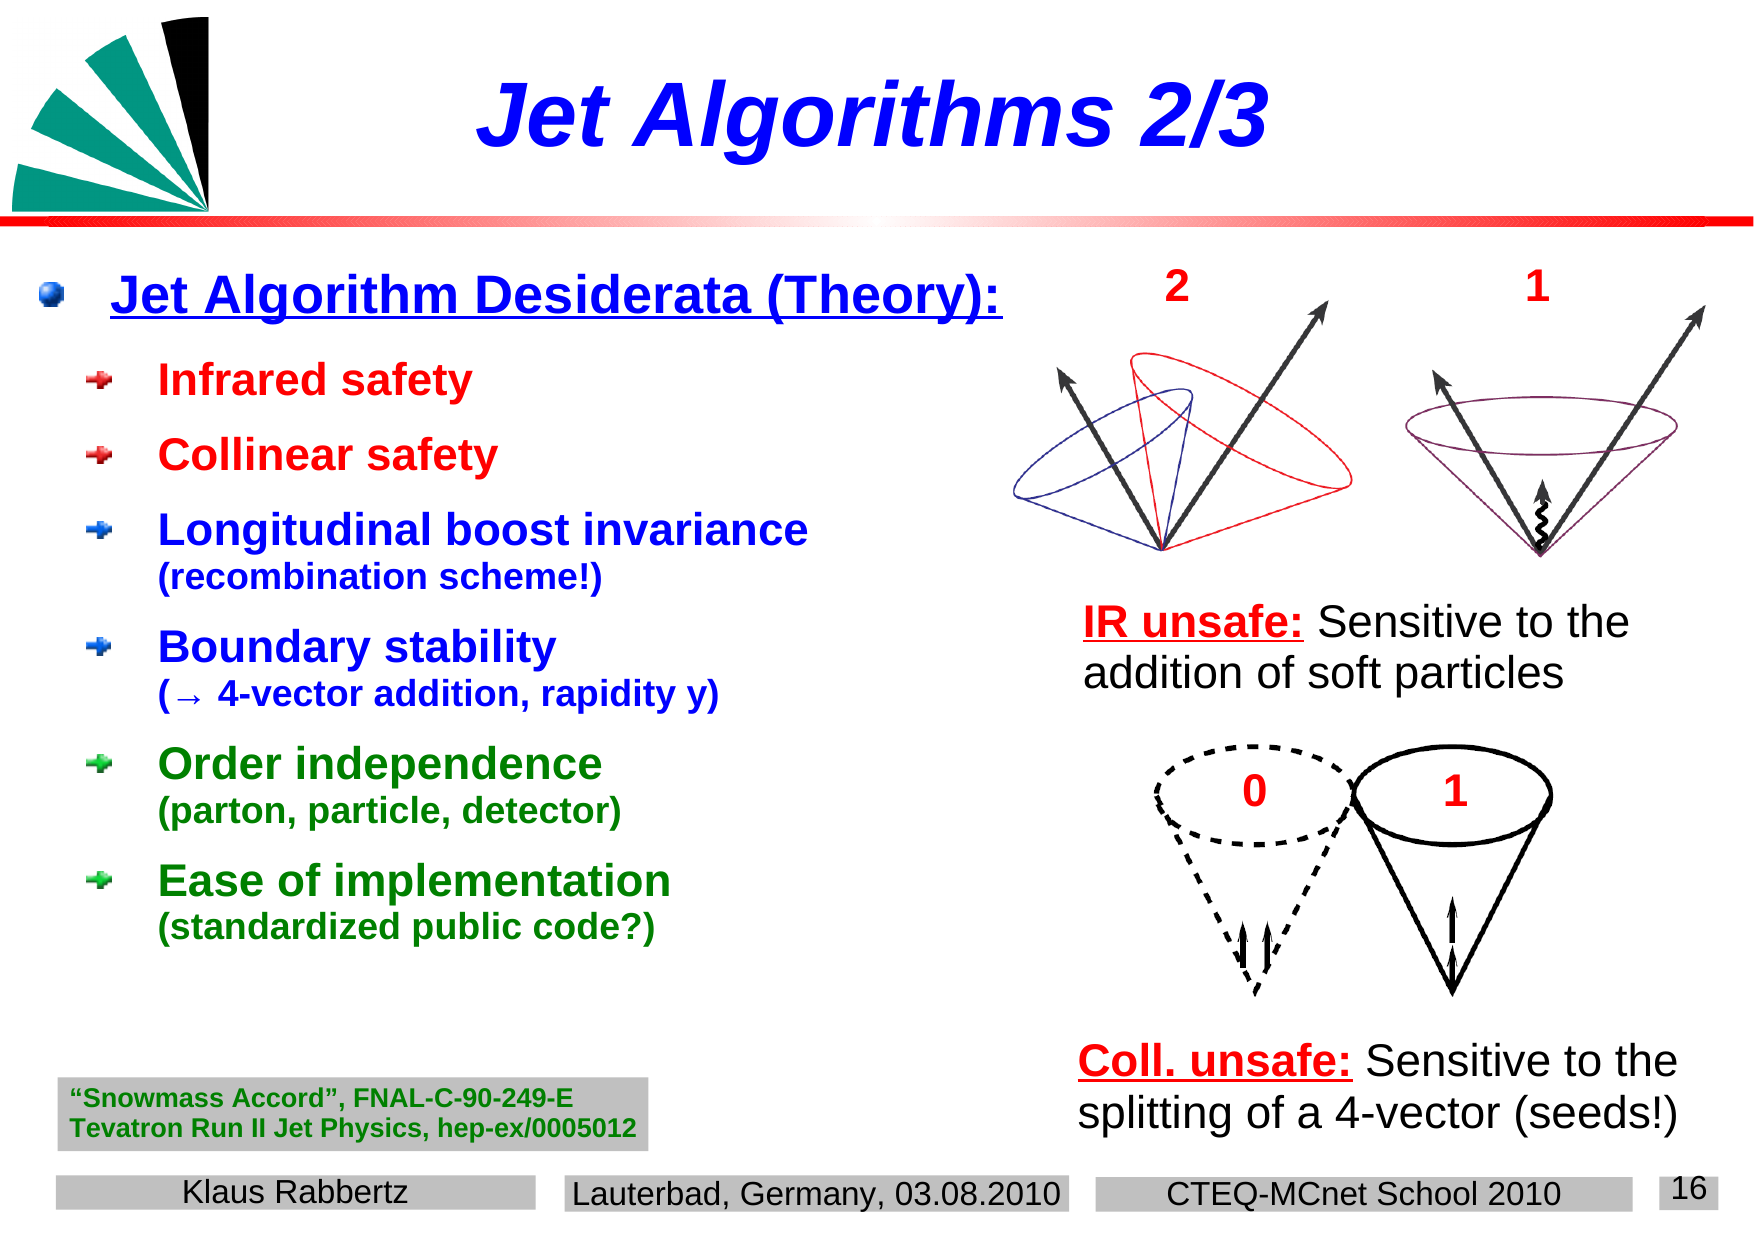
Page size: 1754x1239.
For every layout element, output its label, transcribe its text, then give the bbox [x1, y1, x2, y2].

text_box 0 [1230, 759, 1280, 824]
picture [12, 17, 209, 214]
picture [1397, 295, 1713, 564]
title Jet Algorithms 2/3 [220, 16, 1525, 213]
text_box “Snowmass Accord”, FNAL-C-90-249-E Tevatron Run II Jet Physics, hep-ex/0005012 [57, 1077, 648, 1152]
picture [1006, 291, 1353, 557]
text_box 1 [1512, 254, 1563, 319]
text_box IR unsafe: Sensitive to the addition of soft particles [1071, 589, 1643, 706]
text_box 2 [1152, 254, 1202, 319]
list Jet Algorithm Desiderata (Theory): Infrared safety Collinear safety Longitudinal boost invariance (recombination scheme!) Boundary stability (→ 4-vector addition, rapidity y) Order independence (parton, particle, detector) Ease of implementation (standardized public code?) [27, 264, 1030, 961]
text_box 1 [1431, 759, 1481, 824]
picture [1150, 738, 1560, 1007]
text_box Coll. unsafe: Sensitive to the splitting of a 4-vector (seeds!) [1065, 1029, 1692, 1145]
